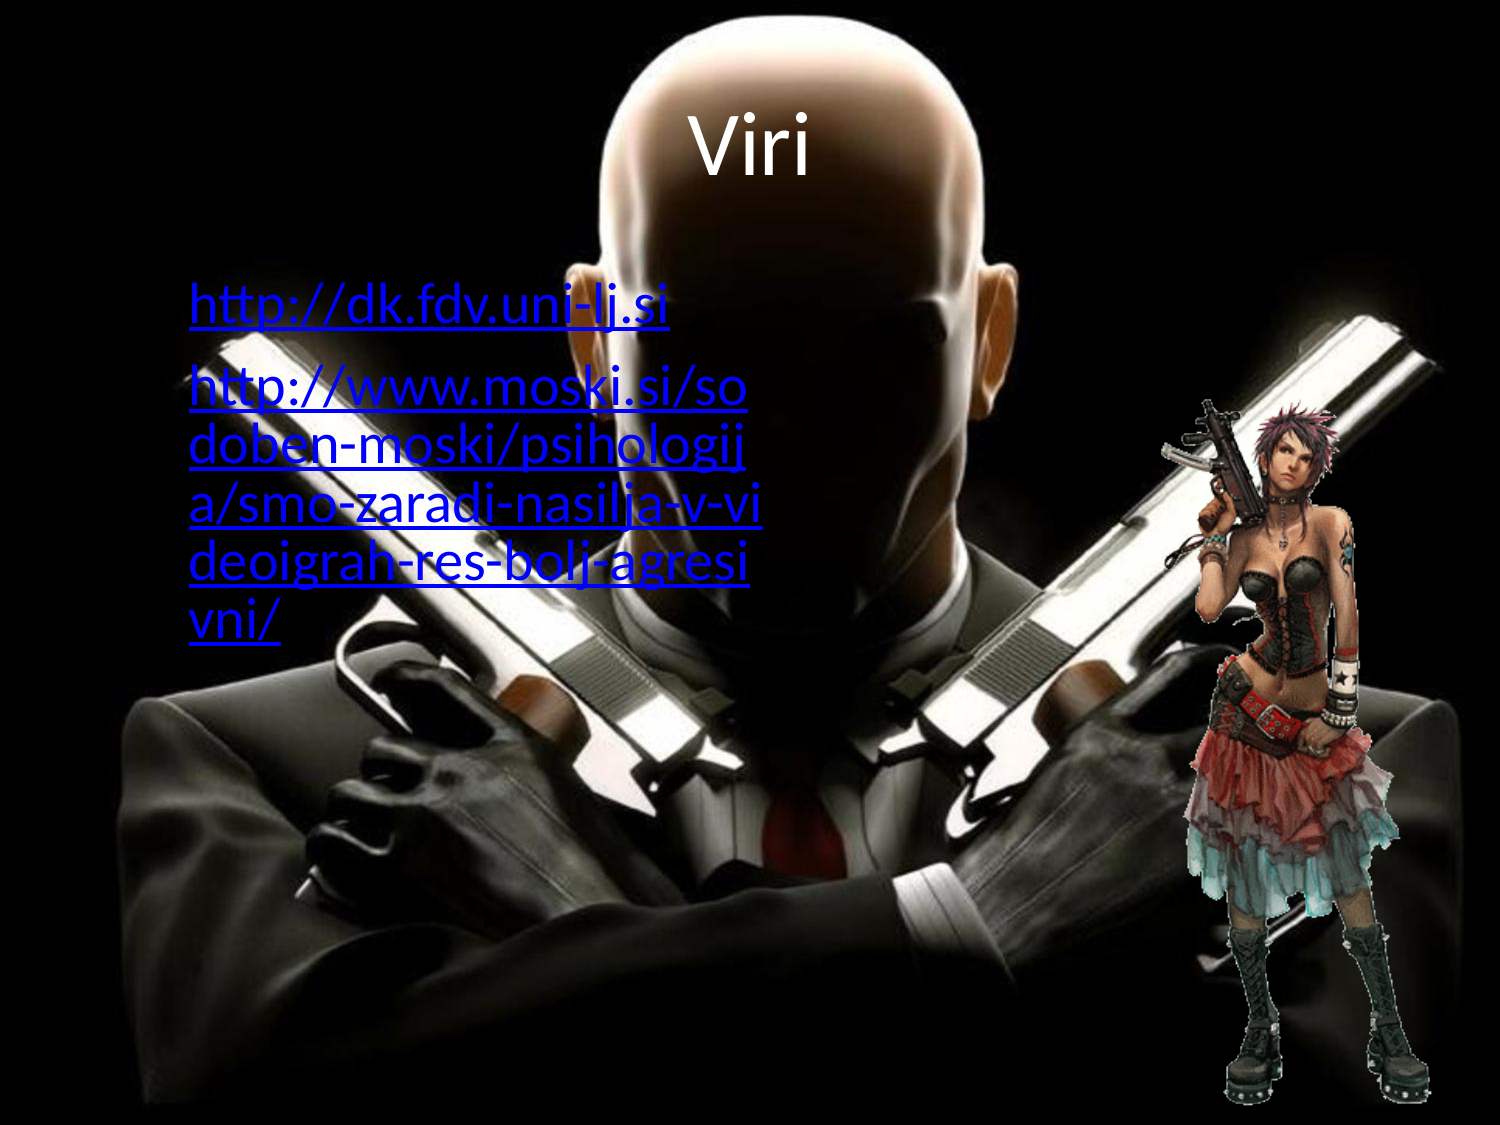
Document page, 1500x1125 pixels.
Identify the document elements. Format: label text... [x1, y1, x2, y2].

picture [0, 0, 1500, 1125]
title Viri [75, 45, 1425, 233]
list http://dk.fdv.uni-lj.si http://www.moski.si/sodoben-moski/psihologija/smo-zaradi-nasilja-v-videoigrah-res-bolj-agresivni/ [117, 257, 780, 1001]
